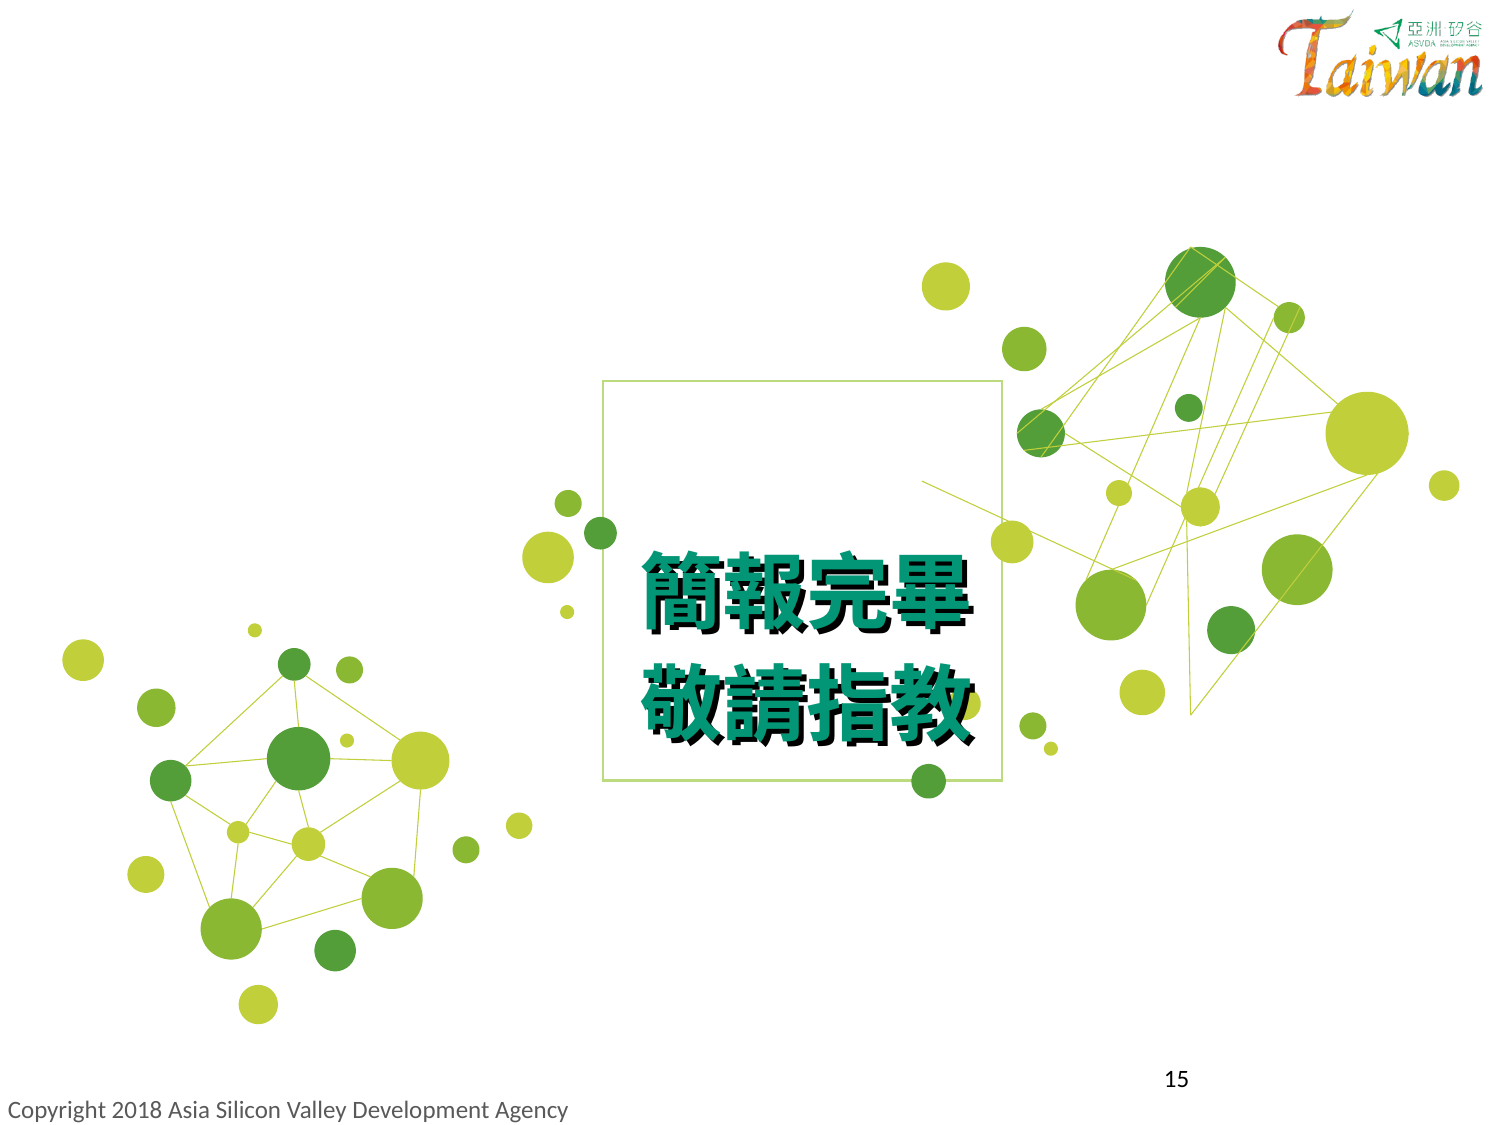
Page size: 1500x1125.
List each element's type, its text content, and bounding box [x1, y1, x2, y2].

text_box [200, 898, 262, 960]
text_box [1379, 436, 1409, 474]
text_box [1180, 487, 1197, 518]
text_box [1051, 426, 1065, 446]
text_box [1000, 520, 1024, 524]
text_box [1176, 267, 1236, 318]
text_box [247, 623, 262, 638]
text_box [1172, 282, 1198, 306]
text_box [505, 812, 533, 839]
text_box [1220, 257, 1236, 276]
text_box [361, 867, 423, 929]
text_box [340, 733, 354, 748]
text_box [1261, 534, 1322, 600]
text_box [277, 648, 311, 681]
text_box [1325, 404, 1409, 475]
text_box [1202, 495, 1220, 527]
text_box [1019, 712, 1047, 740]
text_box [1165, 249, 1187, 280]
text_box [1165, 249, 1214, 302]
text_box [452, 836, 480, 864]
text_box [391, 731, 450, 790]
text_box [291, 827, 326, 861]
text_box [1016, 409, 1042, 432]
text_box [336, 656, 364, 684]
text_box [963, 691, 981, 721]
text_box [1273, 302, 1300, 334]
text_box [1120, 484, 1132, 506]
text_box [921, 262, 970, 311]
text_box [238, 984, 278, 1025]
text_box [1207, 606, 1256, 655]
text_box [1428, 470, 1460, 501]
text_box [1241, 635, 1255, 653]
text_box [226, 821, 250, 844]
text_box [1016, 410, 1063, 450]
text_box [587, 516, 614, 524]
text_box [1106, 480, 1127, 506]
text_box [149, 759, 192, 802]
text_box [314, 929, 356, 972]
text_box [1043, 741, 1058, 756]
text_box [127, 856, 165, 893]
text_box [1194, 246, 1225, 263]
text_box [266, 726, 331, 791]
text_box [1332, 391, 1396, 411]
text_box [911, 763, 946, 799]
text_box [1002, 326, 1047, 372]
text_box [1024, 449, 1045, 458]
text_box [1289, 307, 1305, 334]
text_box [62, 639, 104, 681]
text_box [1119, 669, 1166, 716]
text_box [1174, 394, 1203, 422]
text_box [554, 489, 582, 517]
text_box 14 [1148, 1047, 1487, 1108]
text_box 簡報完畢 敬請指教 [465, 524, 1147, 661]
text_box [1280, 545, 1333, 606]
text_box [137, 688, 176, 727]
text_box [1042, 447, 1061, 458]
text_box [1186, 487, 1214, 527]
